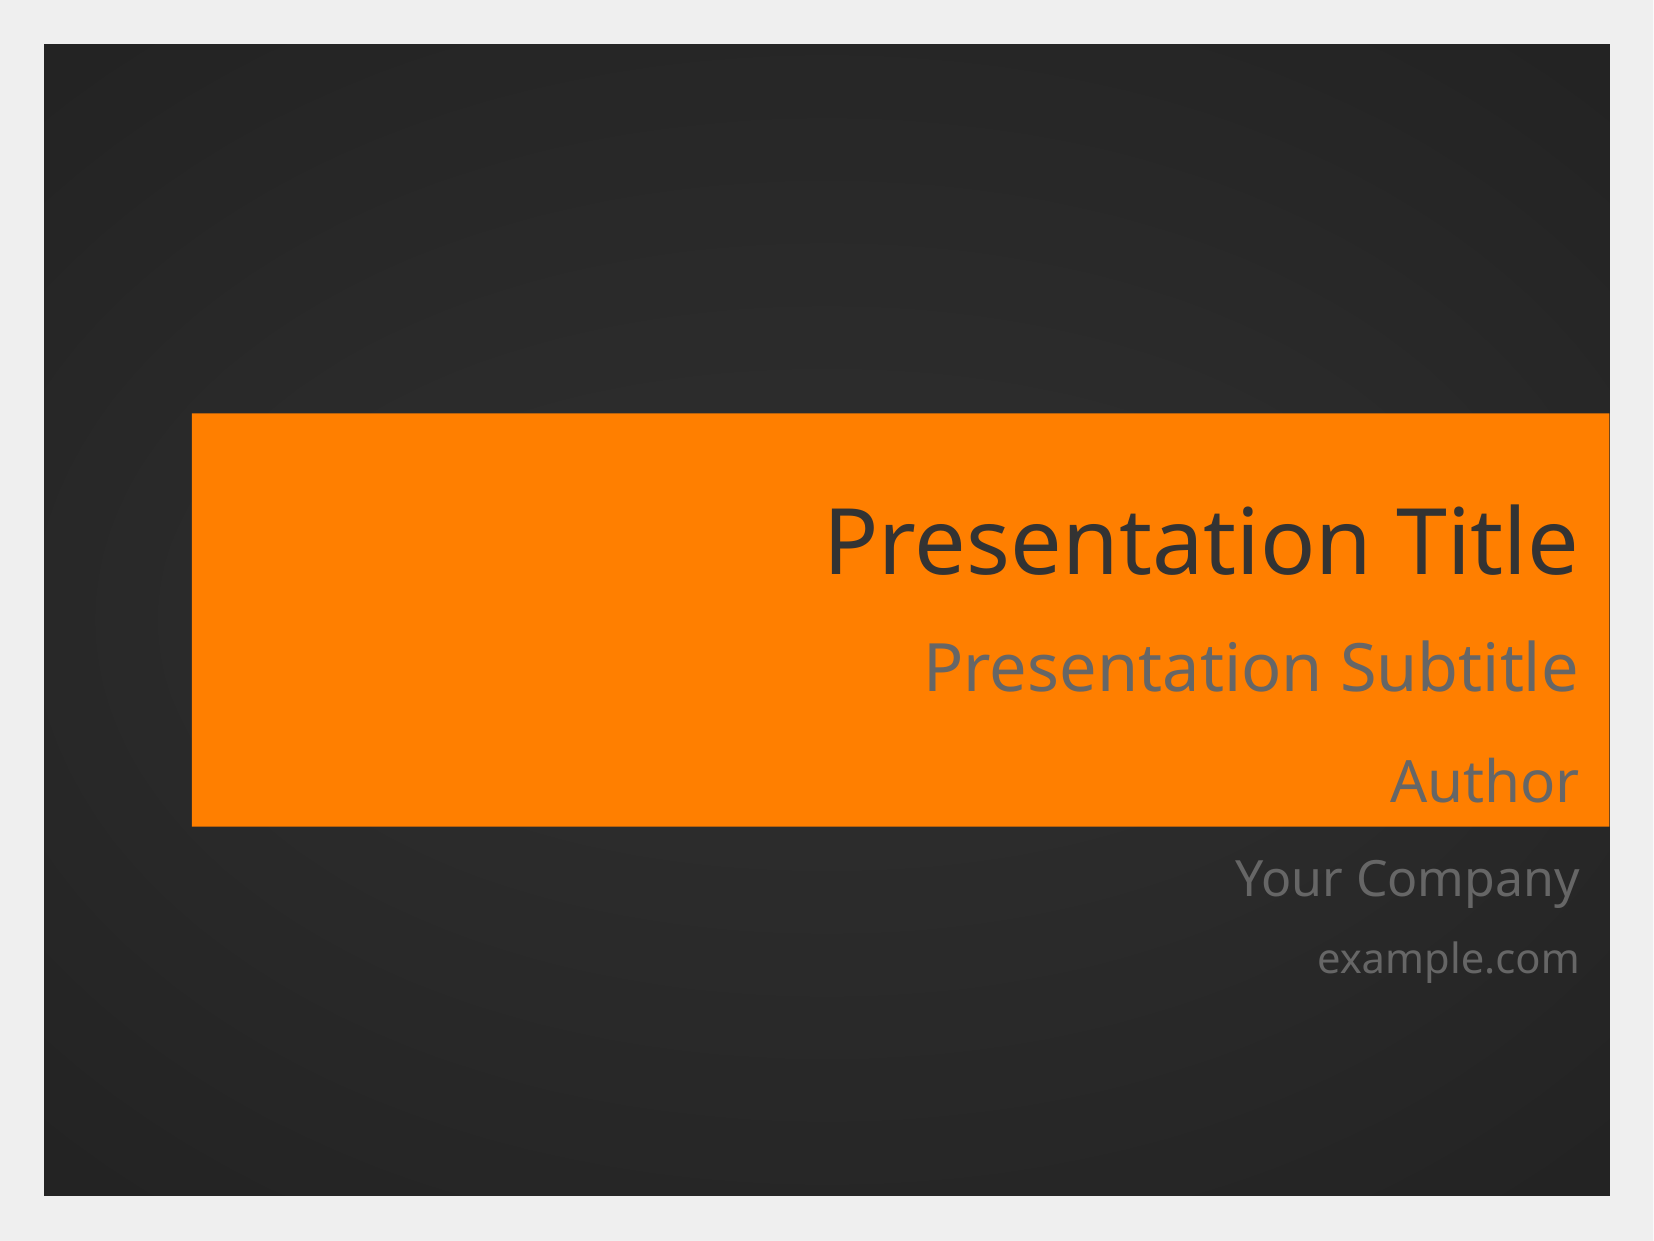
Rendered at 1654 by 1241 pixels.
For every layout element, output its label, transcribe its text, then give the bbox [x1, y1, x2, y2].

list Presentation Subtitle Author Your Company example.com [221, 620, 1580, 1241]
title Presentation Title [221, 427, 1580, 620]
